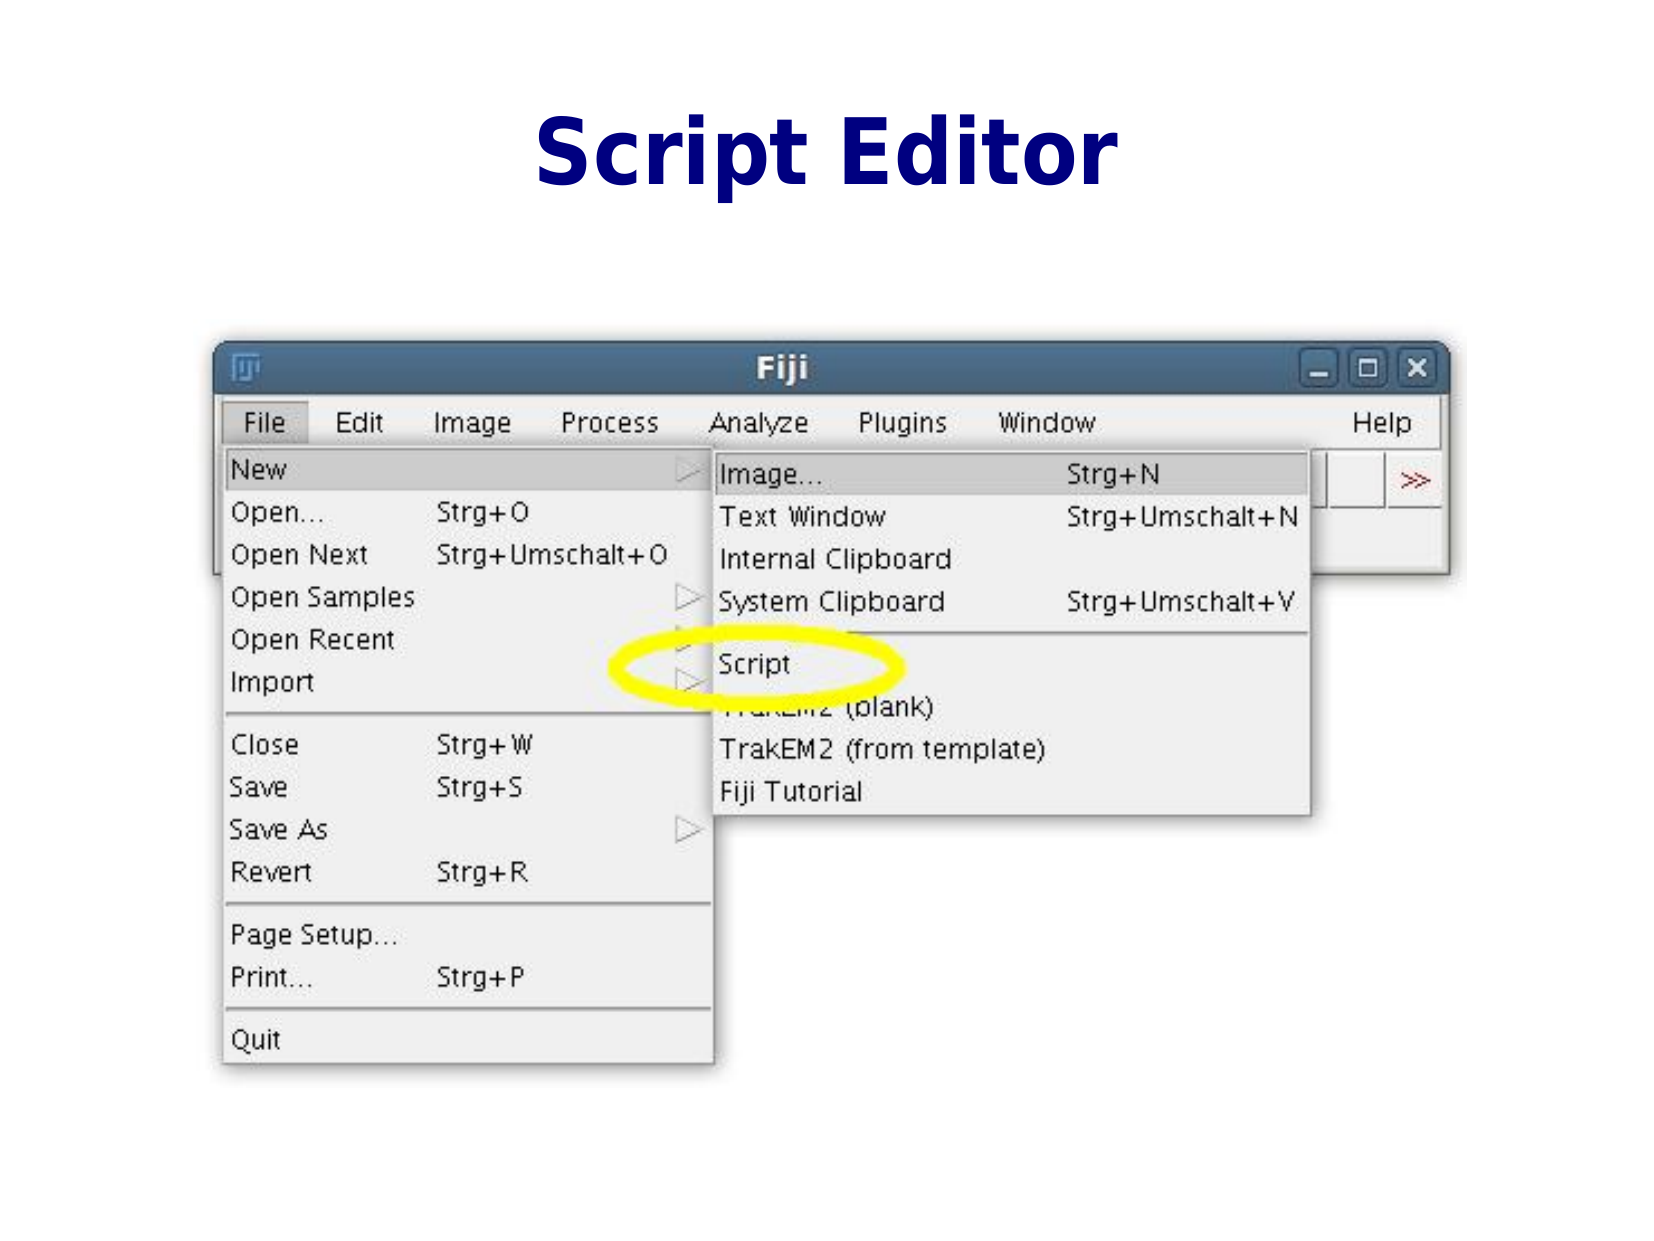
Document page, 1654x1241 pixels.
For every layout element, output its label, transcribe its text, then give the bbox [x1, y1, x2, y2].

picture [193, 319, 1467, 1088]
title Script Editor [82, 49, 1571, 257]
